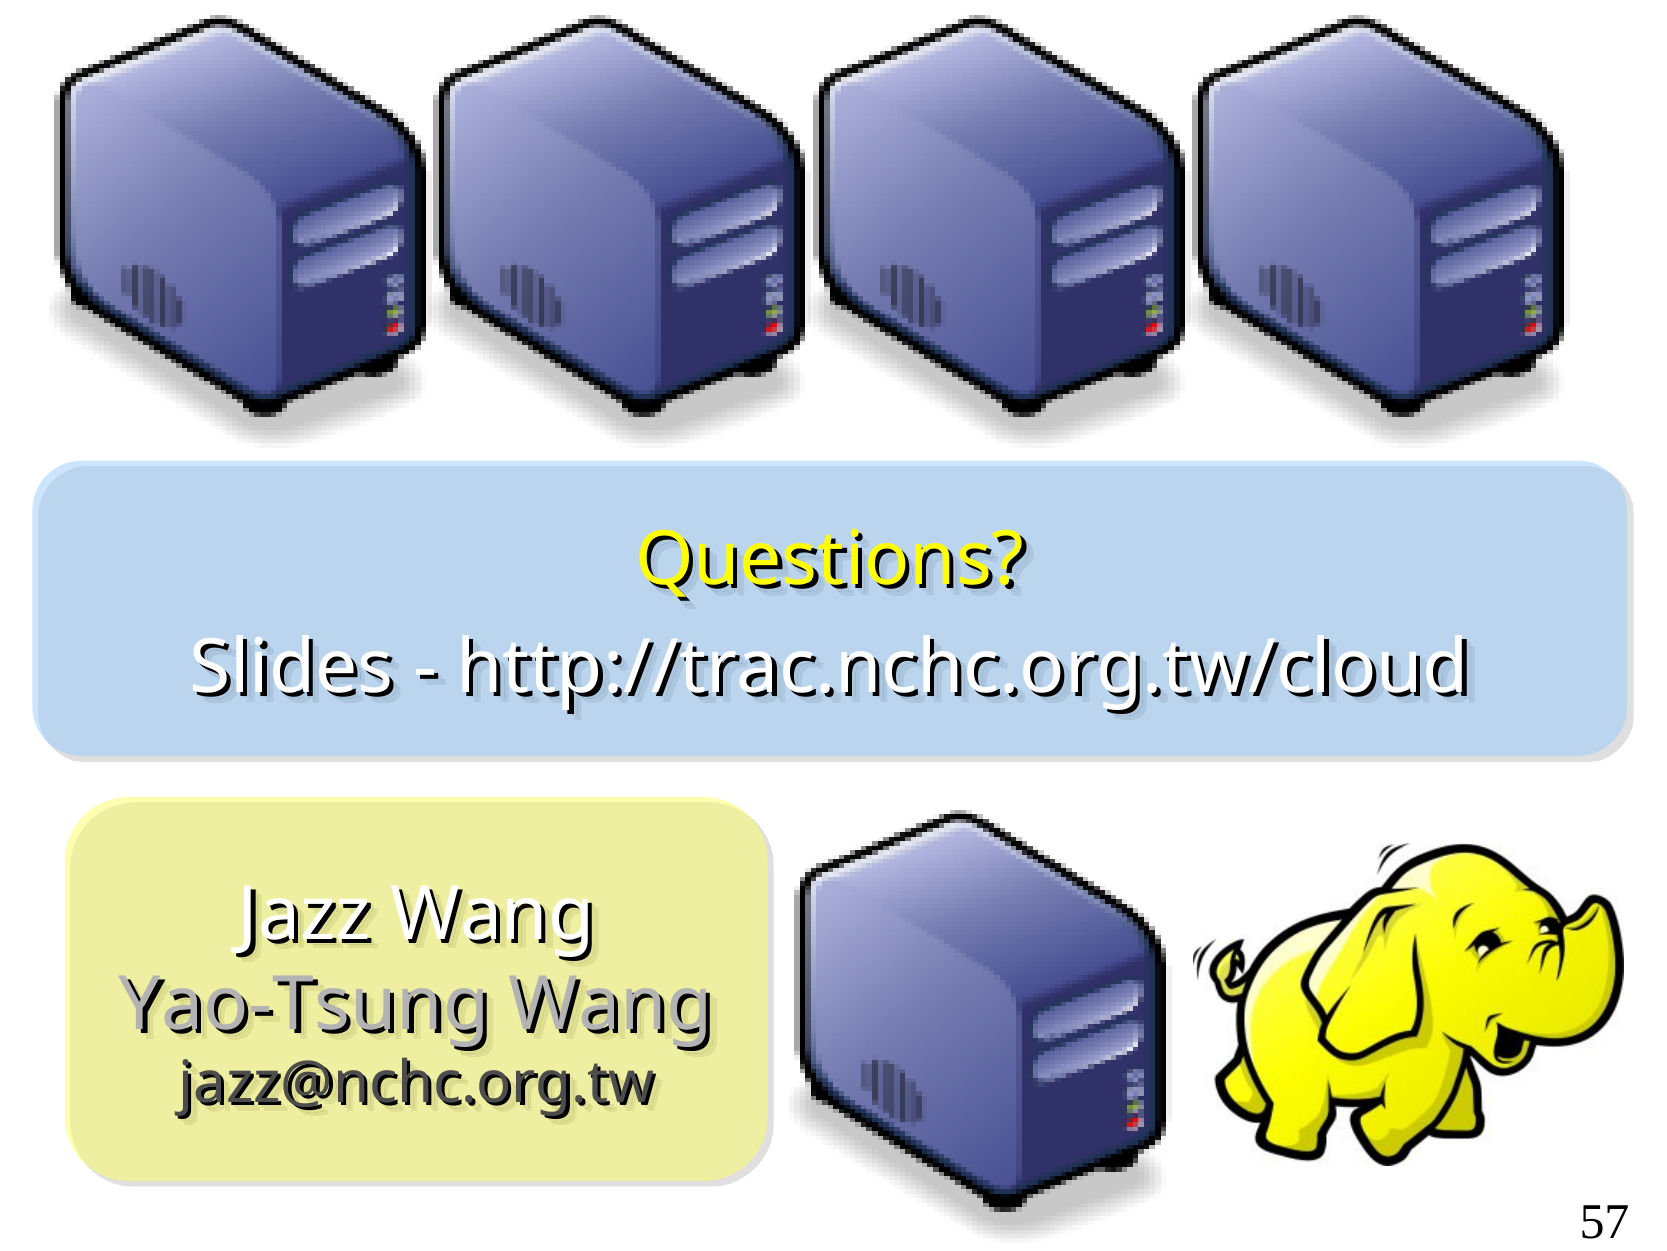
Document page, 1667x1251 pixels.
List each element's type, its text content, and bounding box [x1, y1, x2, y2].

picture [27, 2, 1609, 502]
text_box Questions? Slides - http://trac.nchc.org.tw/cloud [32, 460, 1628, 757]
picture [767, 797, 1624, 1251]
text_box Jazz Wang Yao-Tsung Wang jazz@nchc.org.tw [64, 797, 767, 1182]
